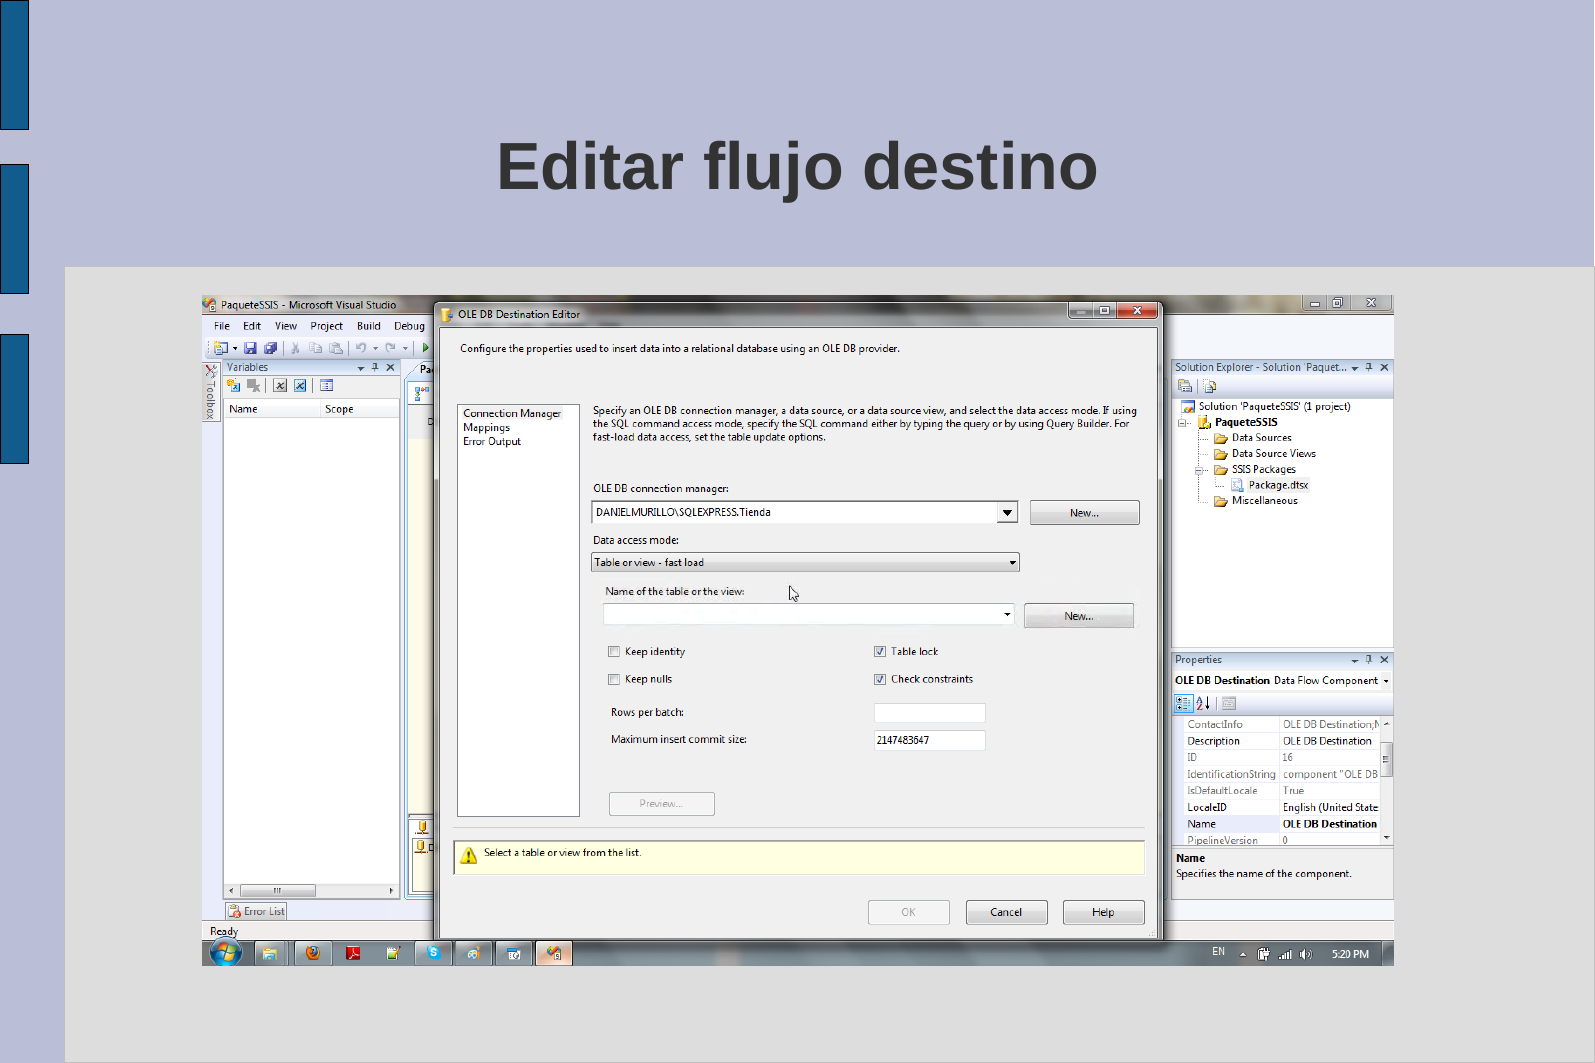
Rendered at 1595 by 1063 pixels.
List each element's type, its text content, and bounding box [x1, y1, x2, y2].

title Editar flujo destino [117, 78, 1479, 256]
picture [202, 295, 1394, 966]
